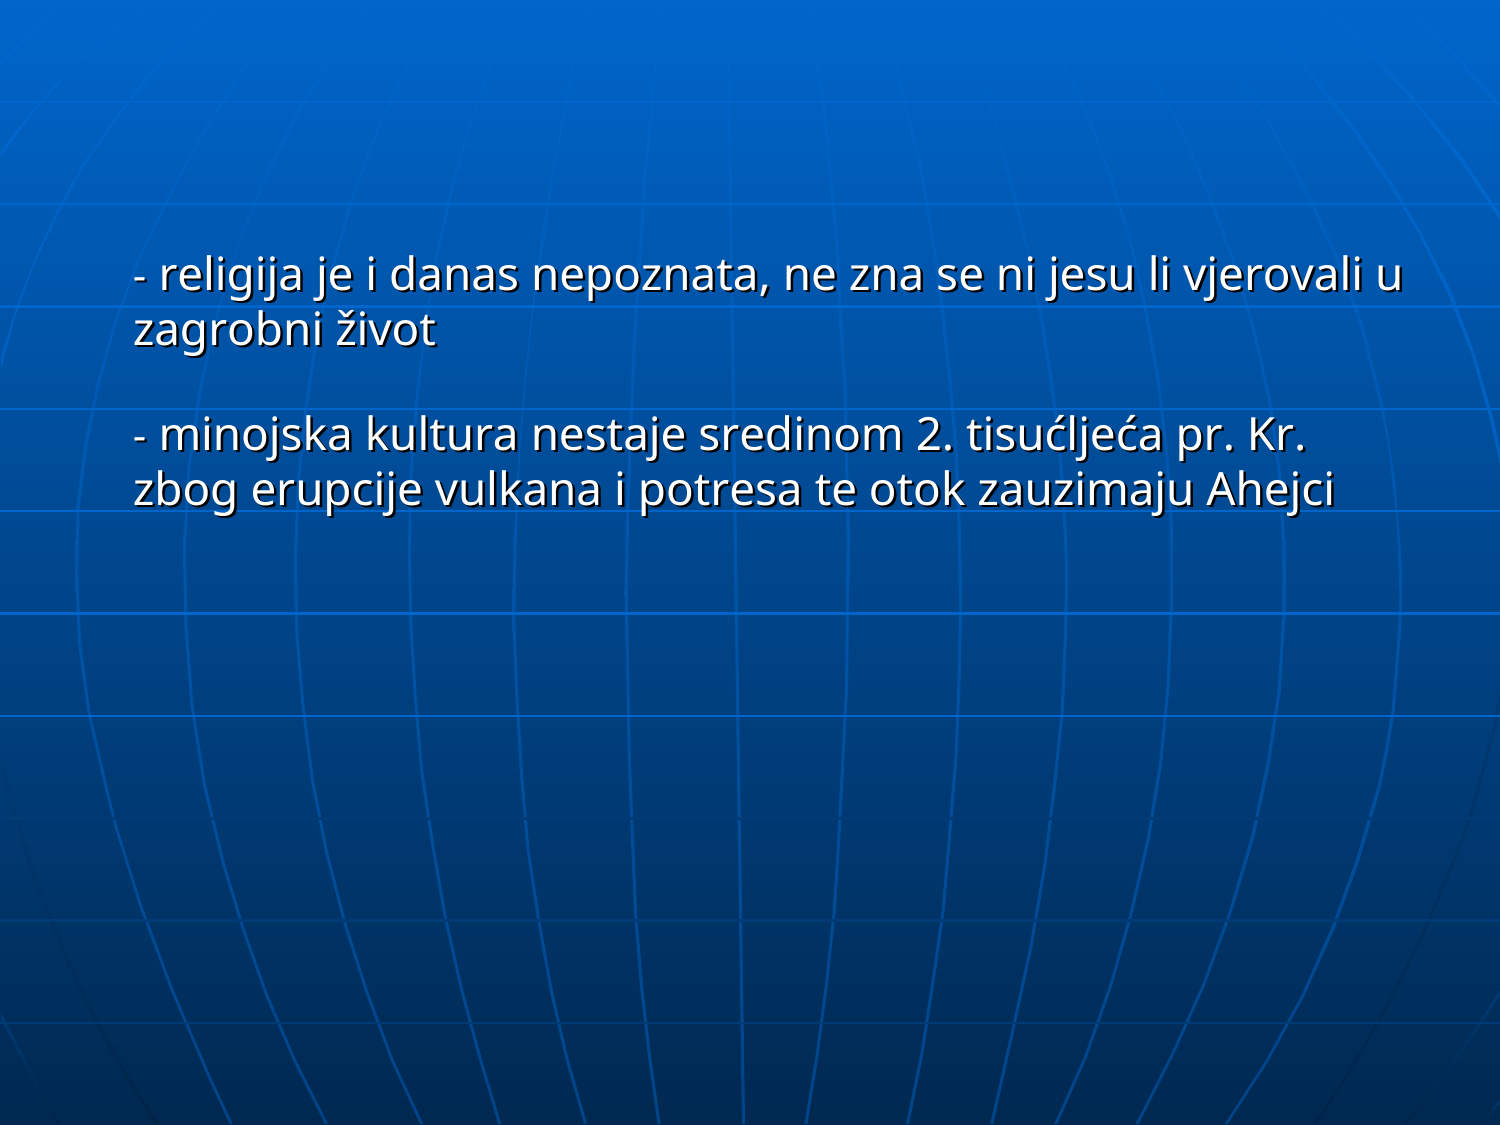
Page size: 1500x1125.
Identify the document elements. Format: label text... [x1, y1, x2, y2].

text_box - religija je i danas nepoznata, ne zna se ni jesu li vjerovali u zagrobni život - minojska kultura nestaje sredinom 2. tisućljeća pr. Kr. zbog erupcije vulkana i potresa te otok zauzimaju Ahejci [118, 237, 1441, 732]
